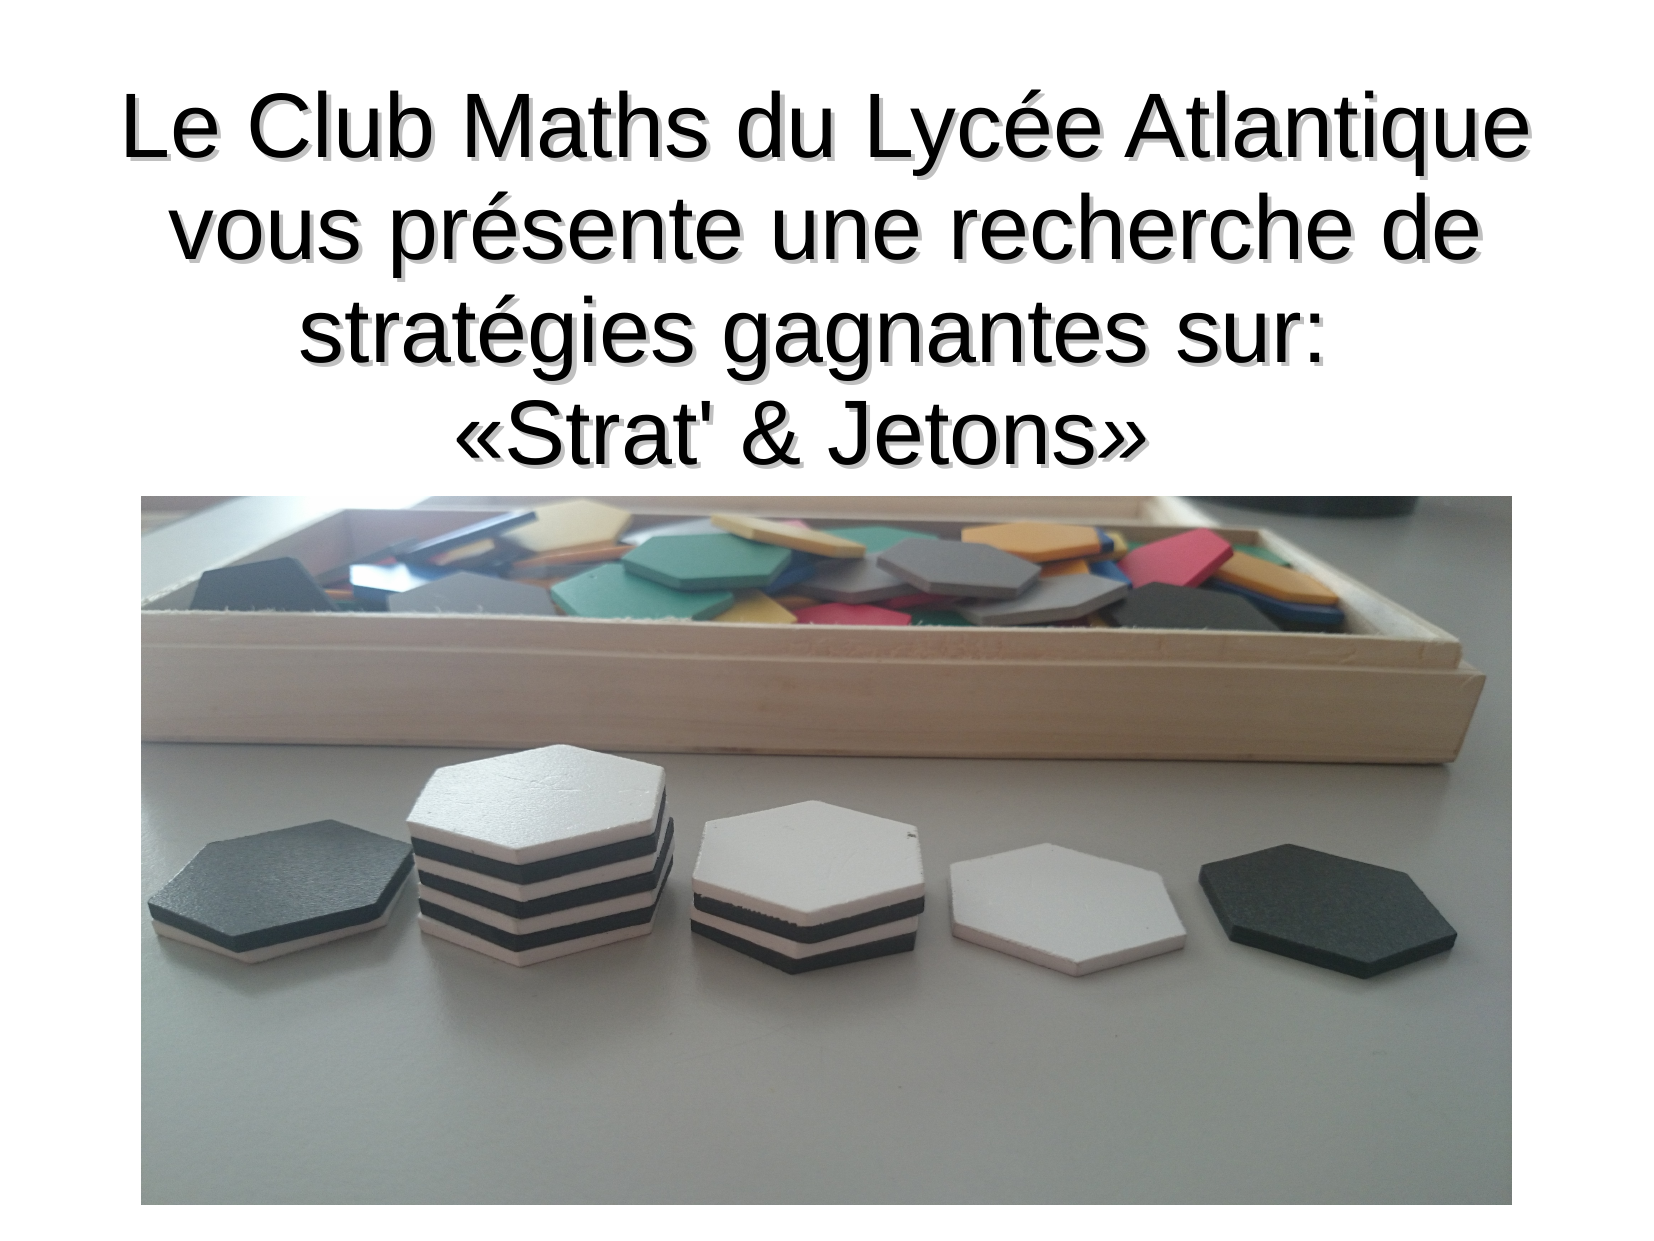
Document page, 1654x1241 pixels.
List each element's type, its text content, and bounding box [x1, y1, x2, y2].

title Le Club Maths du Lycée Atlantique vous présente une recherche de stratégies gagnantes sur: «Strat' & Jetons» [82, 74, 1571, 485]
picture [141, 496, 1512, 1205]
